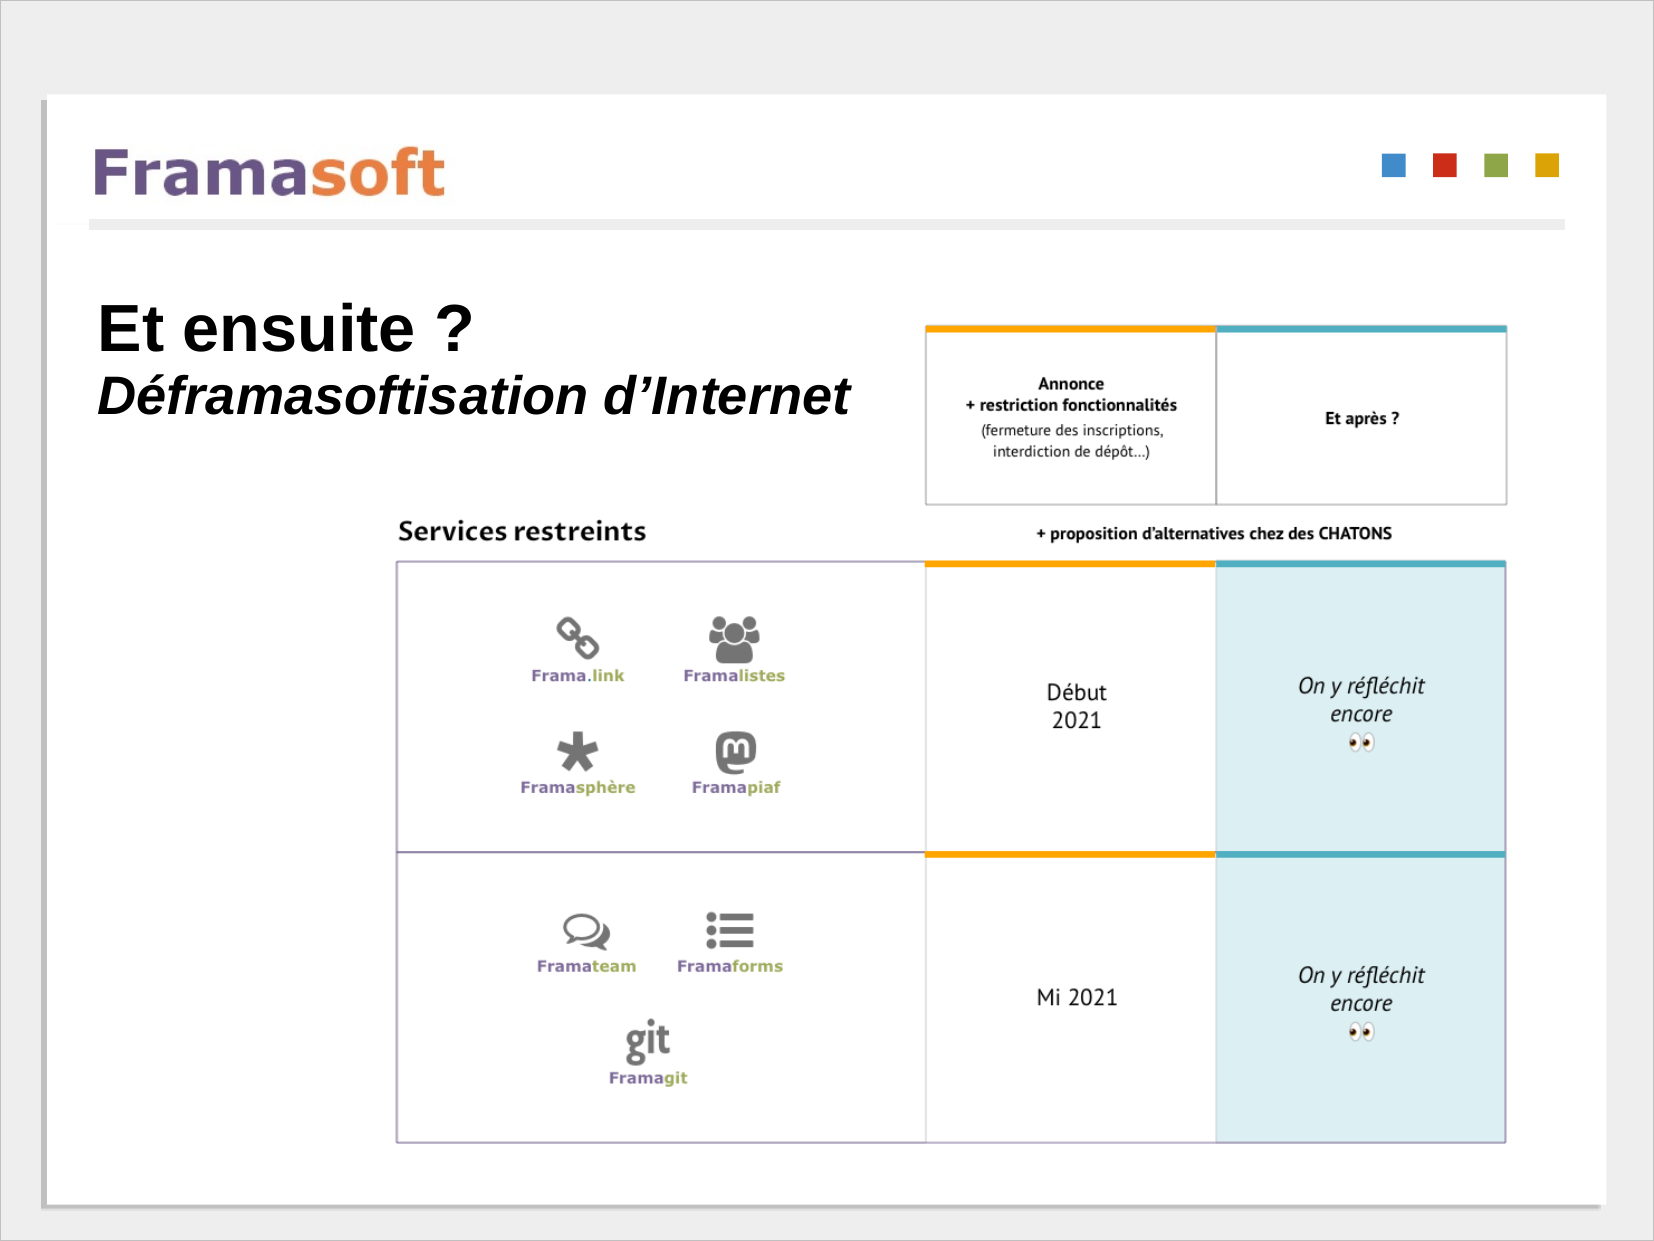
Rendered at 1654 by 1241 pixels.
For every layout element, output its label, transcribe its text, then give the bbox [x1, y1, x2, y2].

picture [324, 270, 1577, 1202]
picture [54, 104, 508, 225]
text_box [0, 0, 1654, 1241]
text_box Et ensuite ? Déframasoftisation d’Internet [82, 283, 1560, 434]
